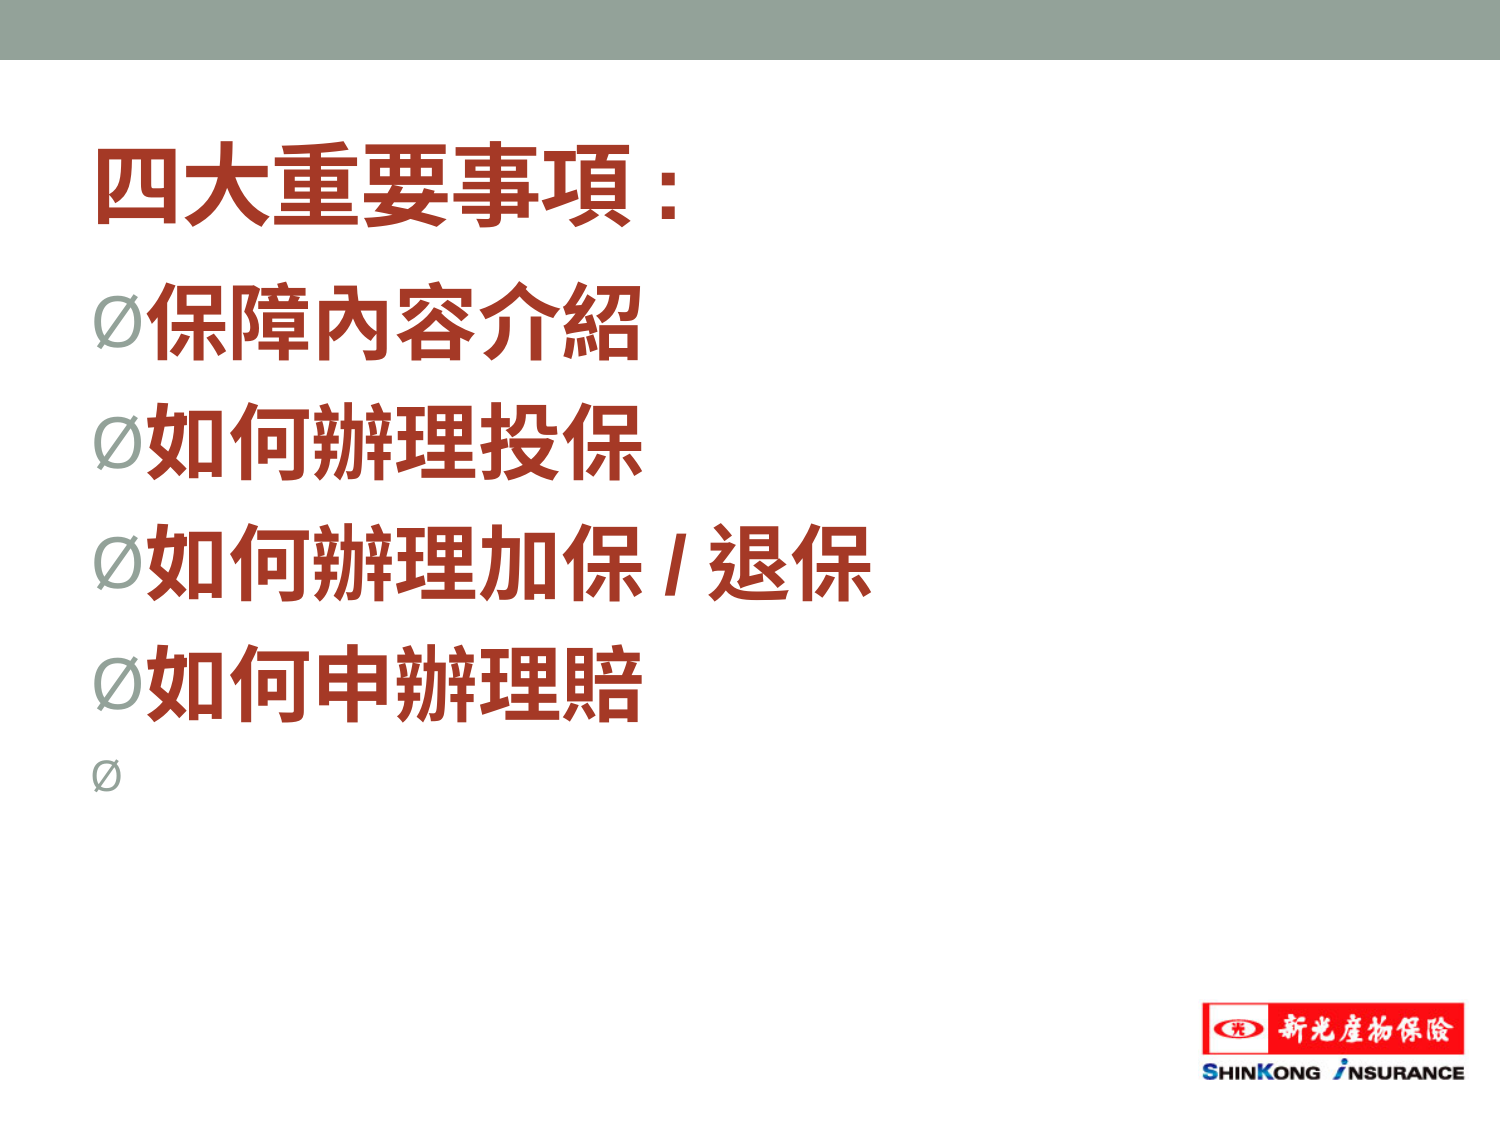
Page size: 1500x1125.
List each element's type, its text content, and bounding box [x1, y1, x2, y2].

list 保障內容介紹 如何辦理投保 如何辦理加保/退保 如何申辦理賠 [75, 262, 1426, 1063]
title 四大重要事項: [76, 101, 1427, 265]
